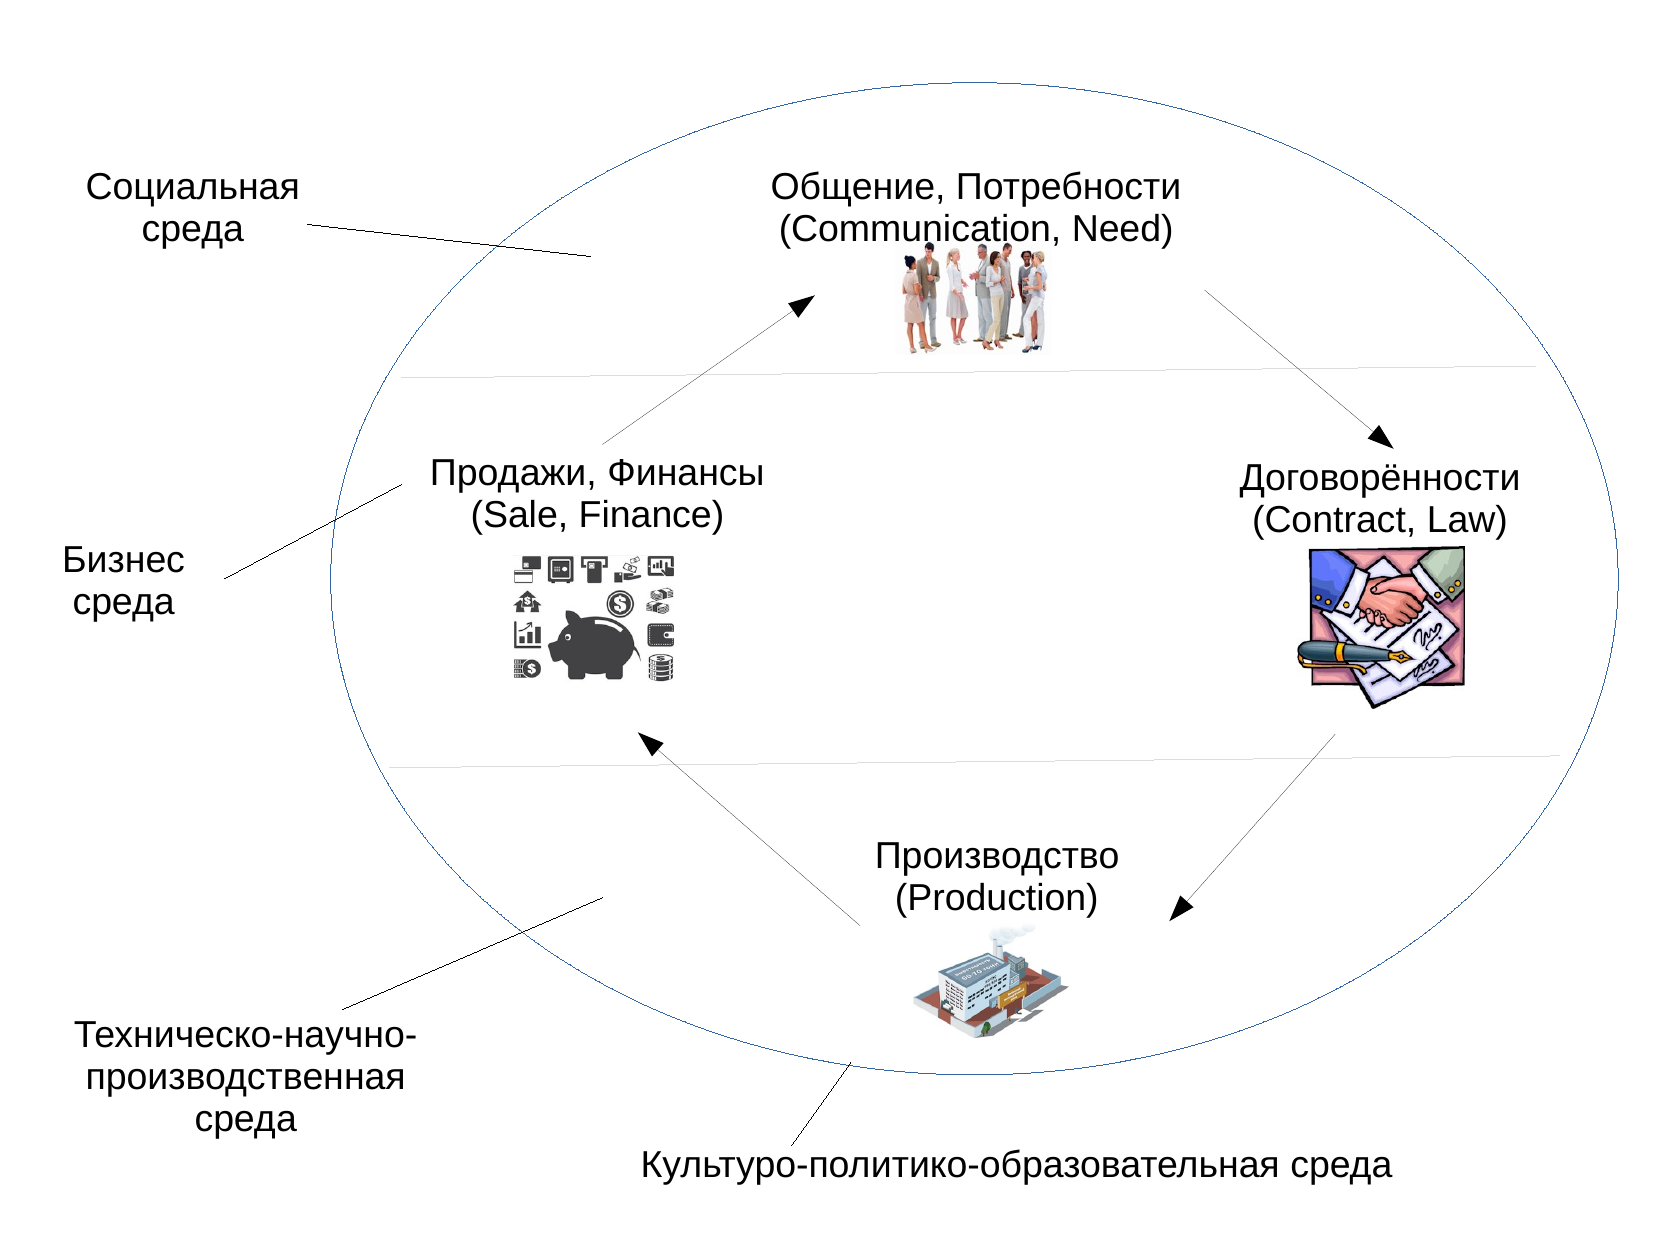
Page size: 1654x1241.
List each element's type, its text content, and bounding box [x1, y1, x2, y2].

text_box Техническо-научно- производственная среда [59, 1006, 432, 1147]
title [82, 49, 1571, 257]
text_box Культуро-политико-образовательная среда [625, 1136, 1406, 1193]
text_box Договорённости (Contract, Law) [1224, 448, 1536, 548]
picture [909, 1010, 1072, 1040]
text_box Бизнес среда [47, 531, 200, 631]
picture [1297, 546, 1465, 709]
text_box Общение, Потребности (Communication, Need) [755, 157, 1196, 257]
list [82, 290, 1571, 1010]
text_box Социальная среда [70, 157, 315, 257]
text_box Продажи, Финансы (Sale, Finance) [415, 444, 780, 544]
text_box Производство (Production) [859, 826, 1134, 926]
picture [895, 257, 1052, 290]
